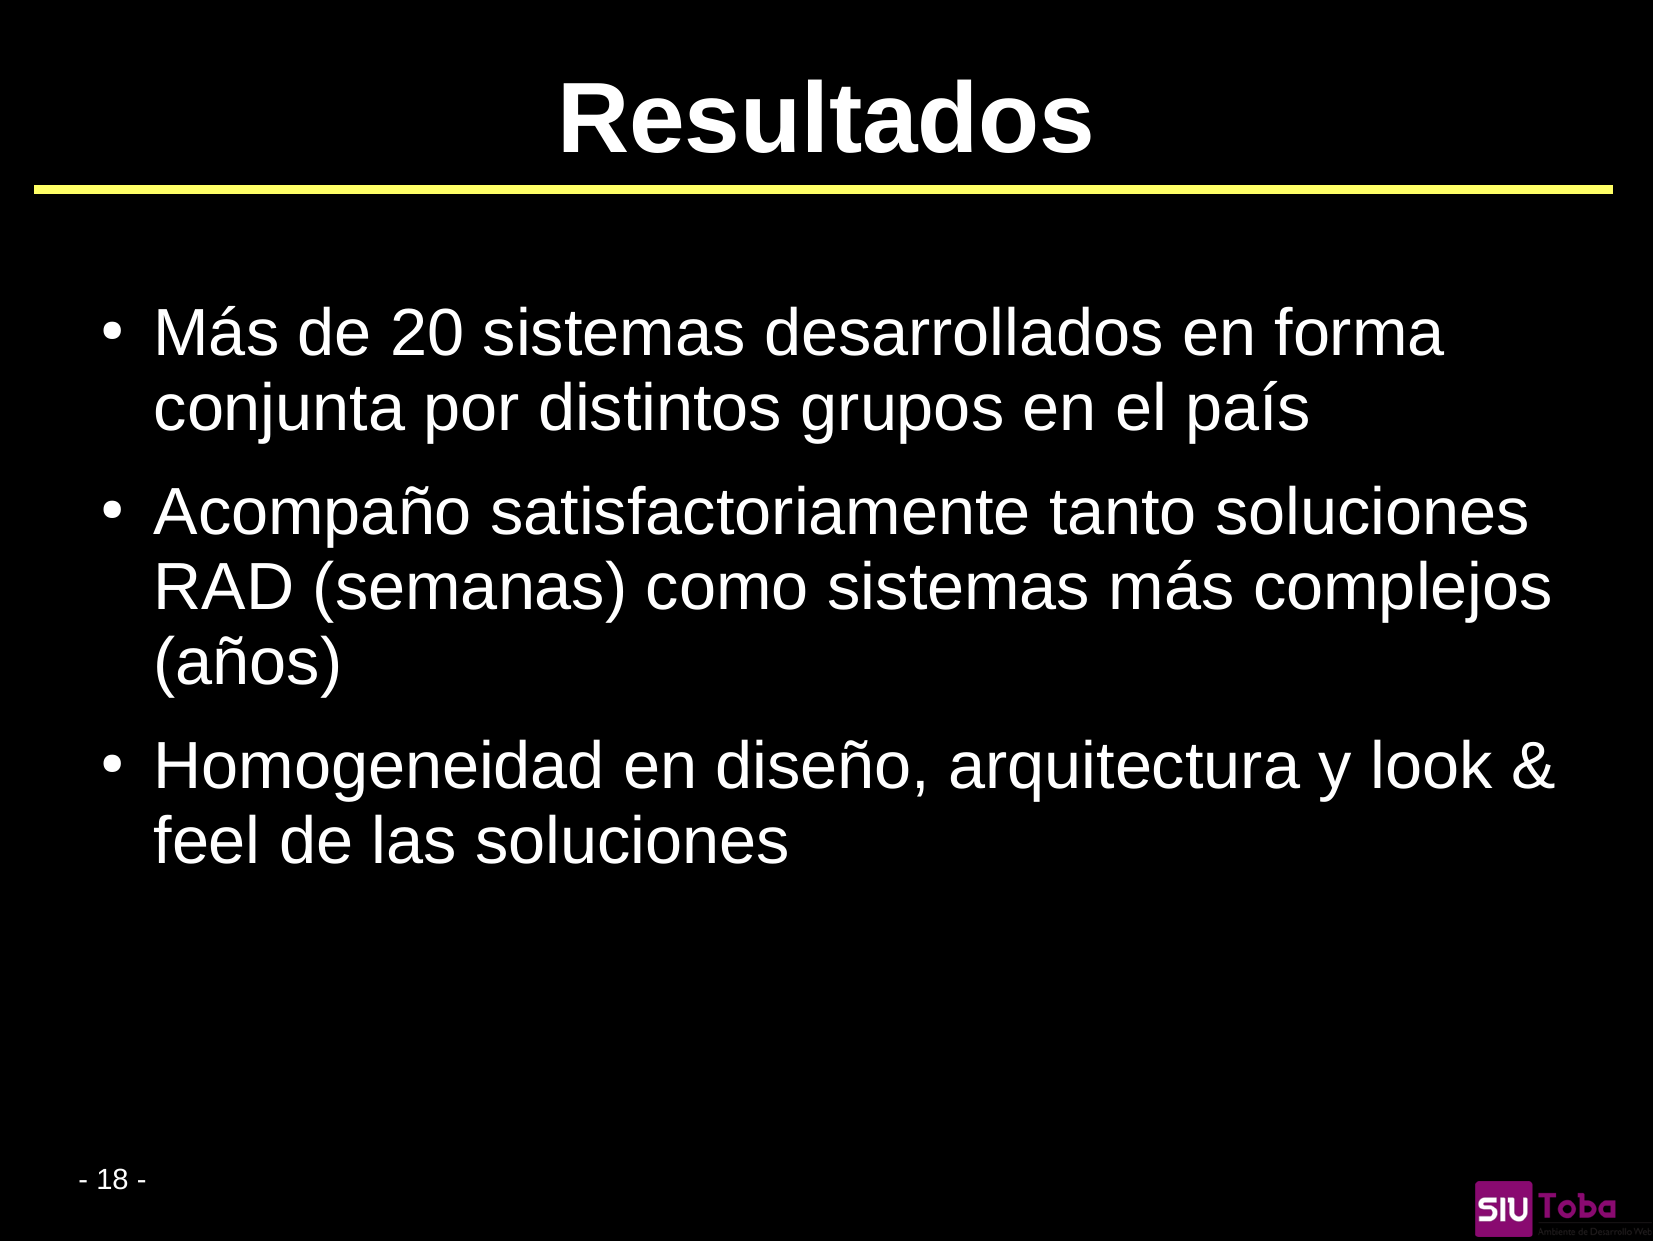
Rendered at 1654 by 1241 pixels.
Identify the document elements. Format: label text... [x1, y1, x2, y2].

picture [1475, 1181, 1652, 1237]
title Resultados [58, 47, 1594, 188]
list Más de 20 sistemas desarrollados en forma conjunta por distintos grupos en el país Acompaño satisfactoriamente tanto soluciones RAD (semanas) como sistemas más complejos (años) Homogeneidad en diseño, arquitectura y look & feel de las soluciones [82, 295, 1565, 1095]
